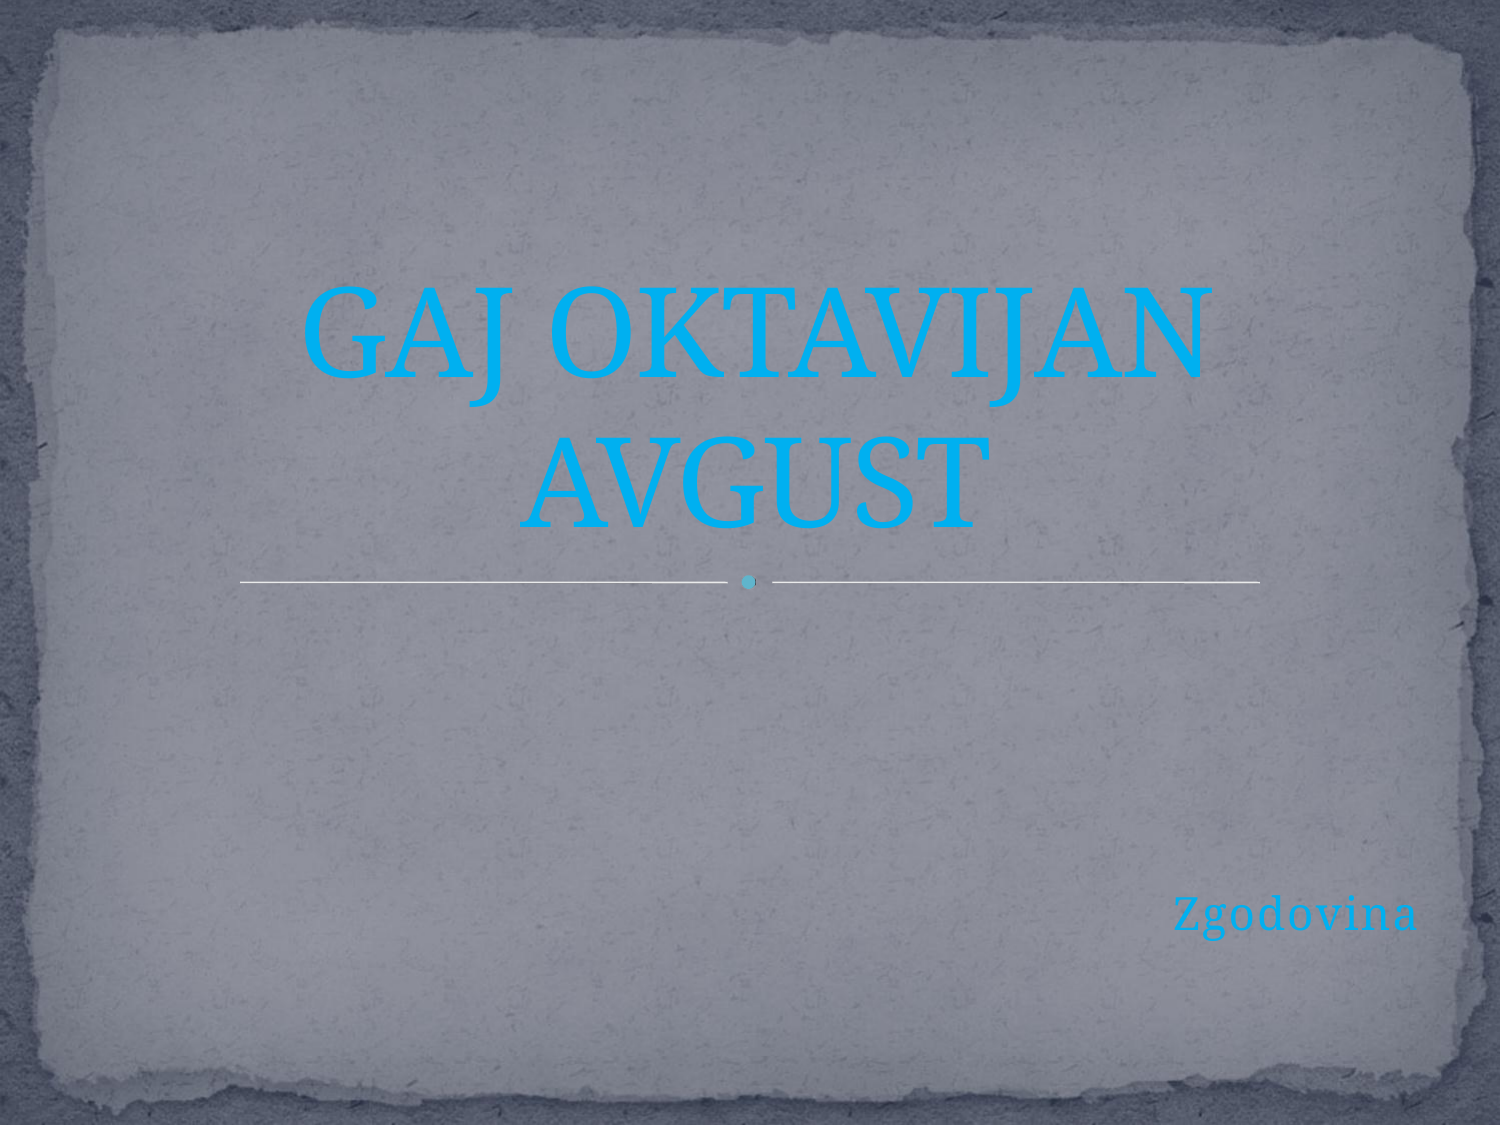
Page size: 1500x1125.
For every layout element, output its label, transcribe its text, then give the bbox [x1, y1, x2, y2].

title GAJ OKTAVIJAN AVGUST [75, 235, 1438, 561]
picture [0, 0, 1500, 1125]
subtitle Zgodovina [75, 607, 1438, 1079]
